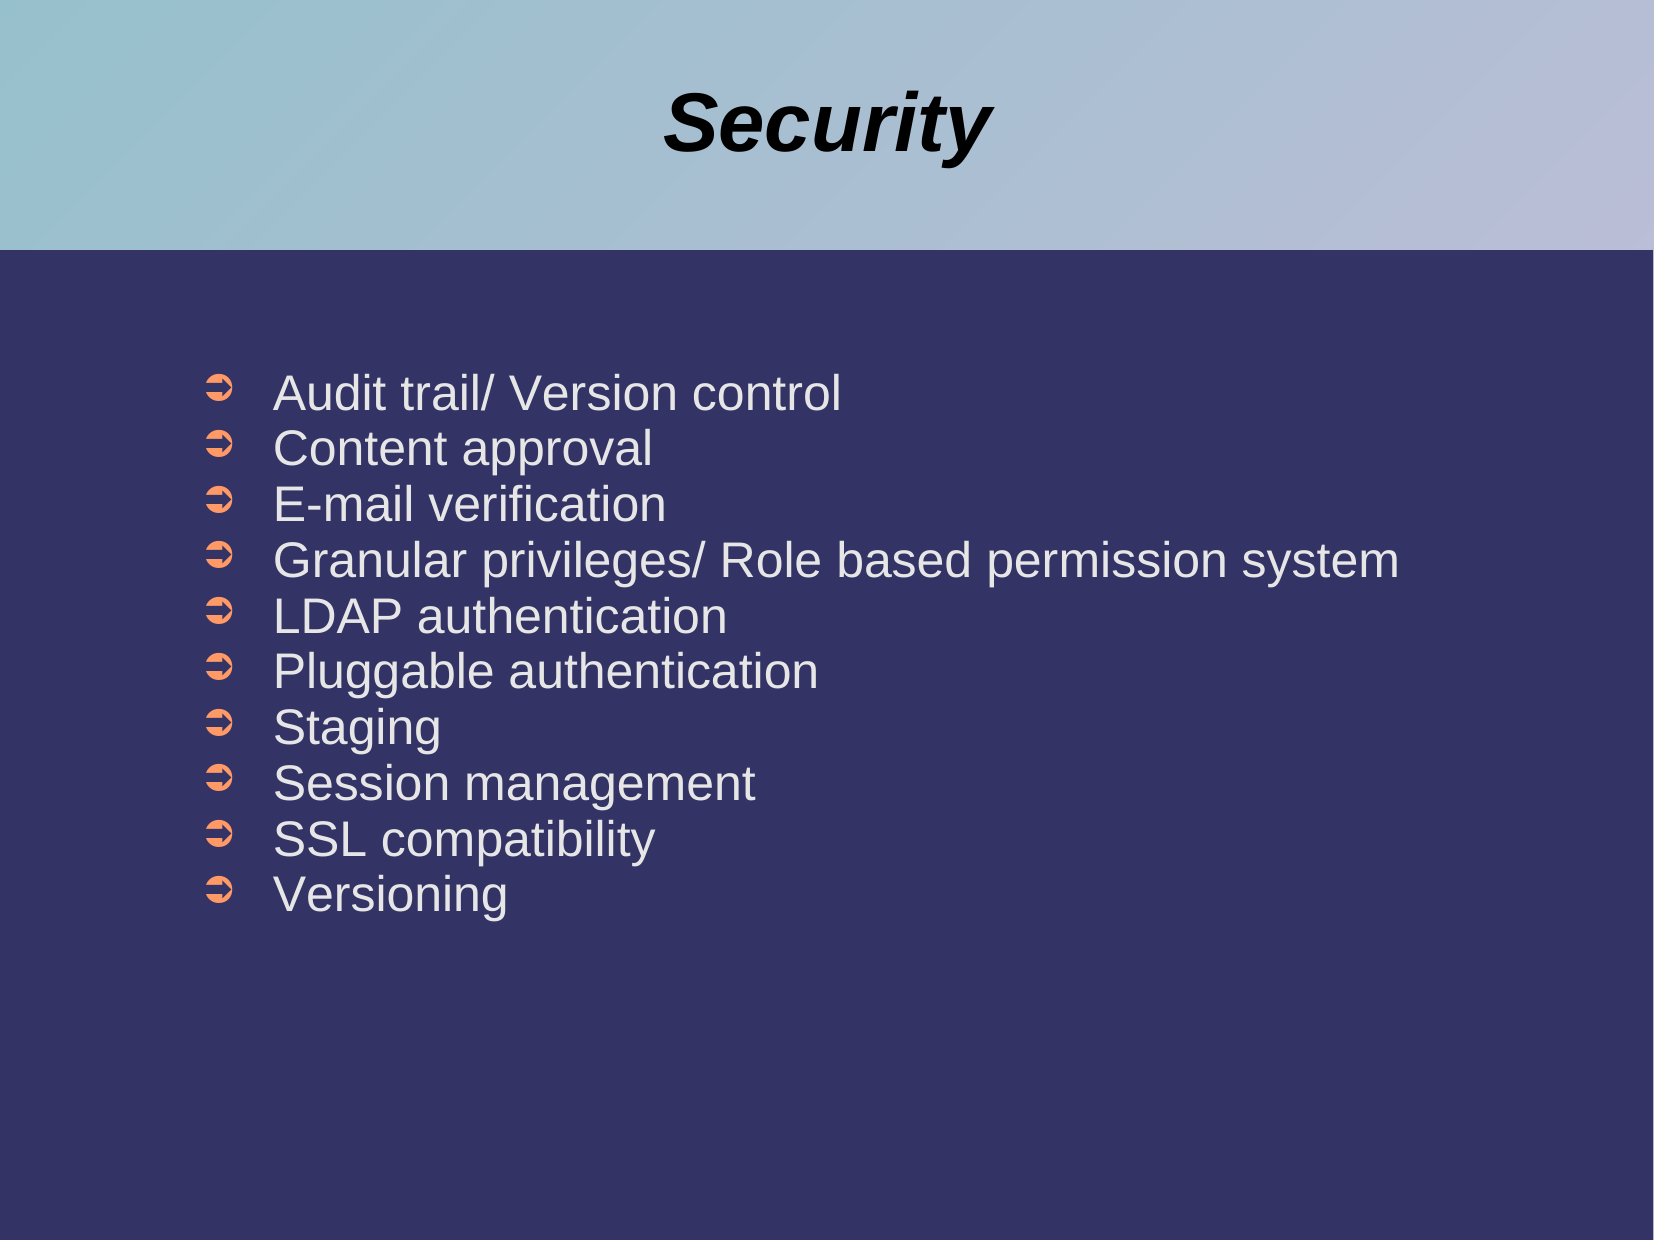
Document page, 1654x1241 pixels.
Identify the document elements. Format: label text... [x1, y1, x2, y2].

list Audit trail/ Version control Content approval E-mail verification Granular privileges/ Role based permission system LDAP authentication Pluggable authentication Staging Session management SSL compatibility Versioning [178, 364, 1570, 1147]
title Security [121, 19, 1534, 227]
